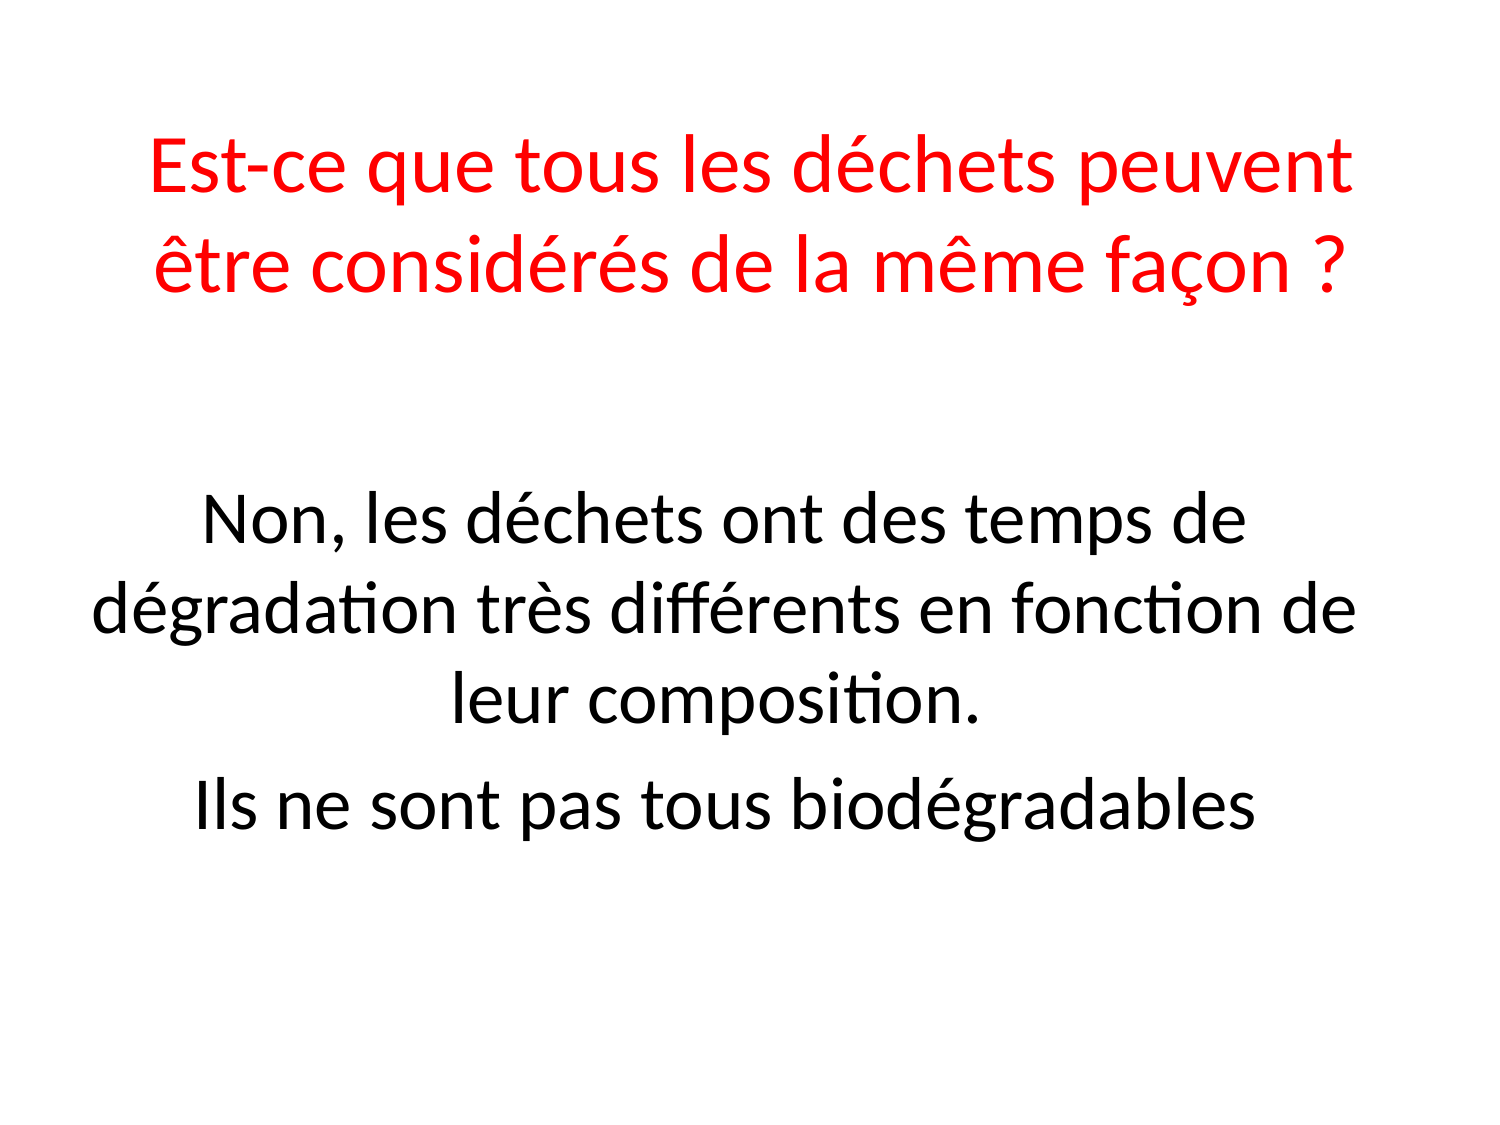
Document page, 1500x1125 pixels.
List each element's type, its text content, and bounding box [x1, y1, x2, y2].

list Non, les déchets ont des temps de dégradation très différents en fonction de leur composition. Ils ne sont pas tous biodégradables [76, 267, 1427, 1010]
title Est-ce que tous les déchets peuvent être considérés de la même façon ? [76, 101, 1427, 267]
